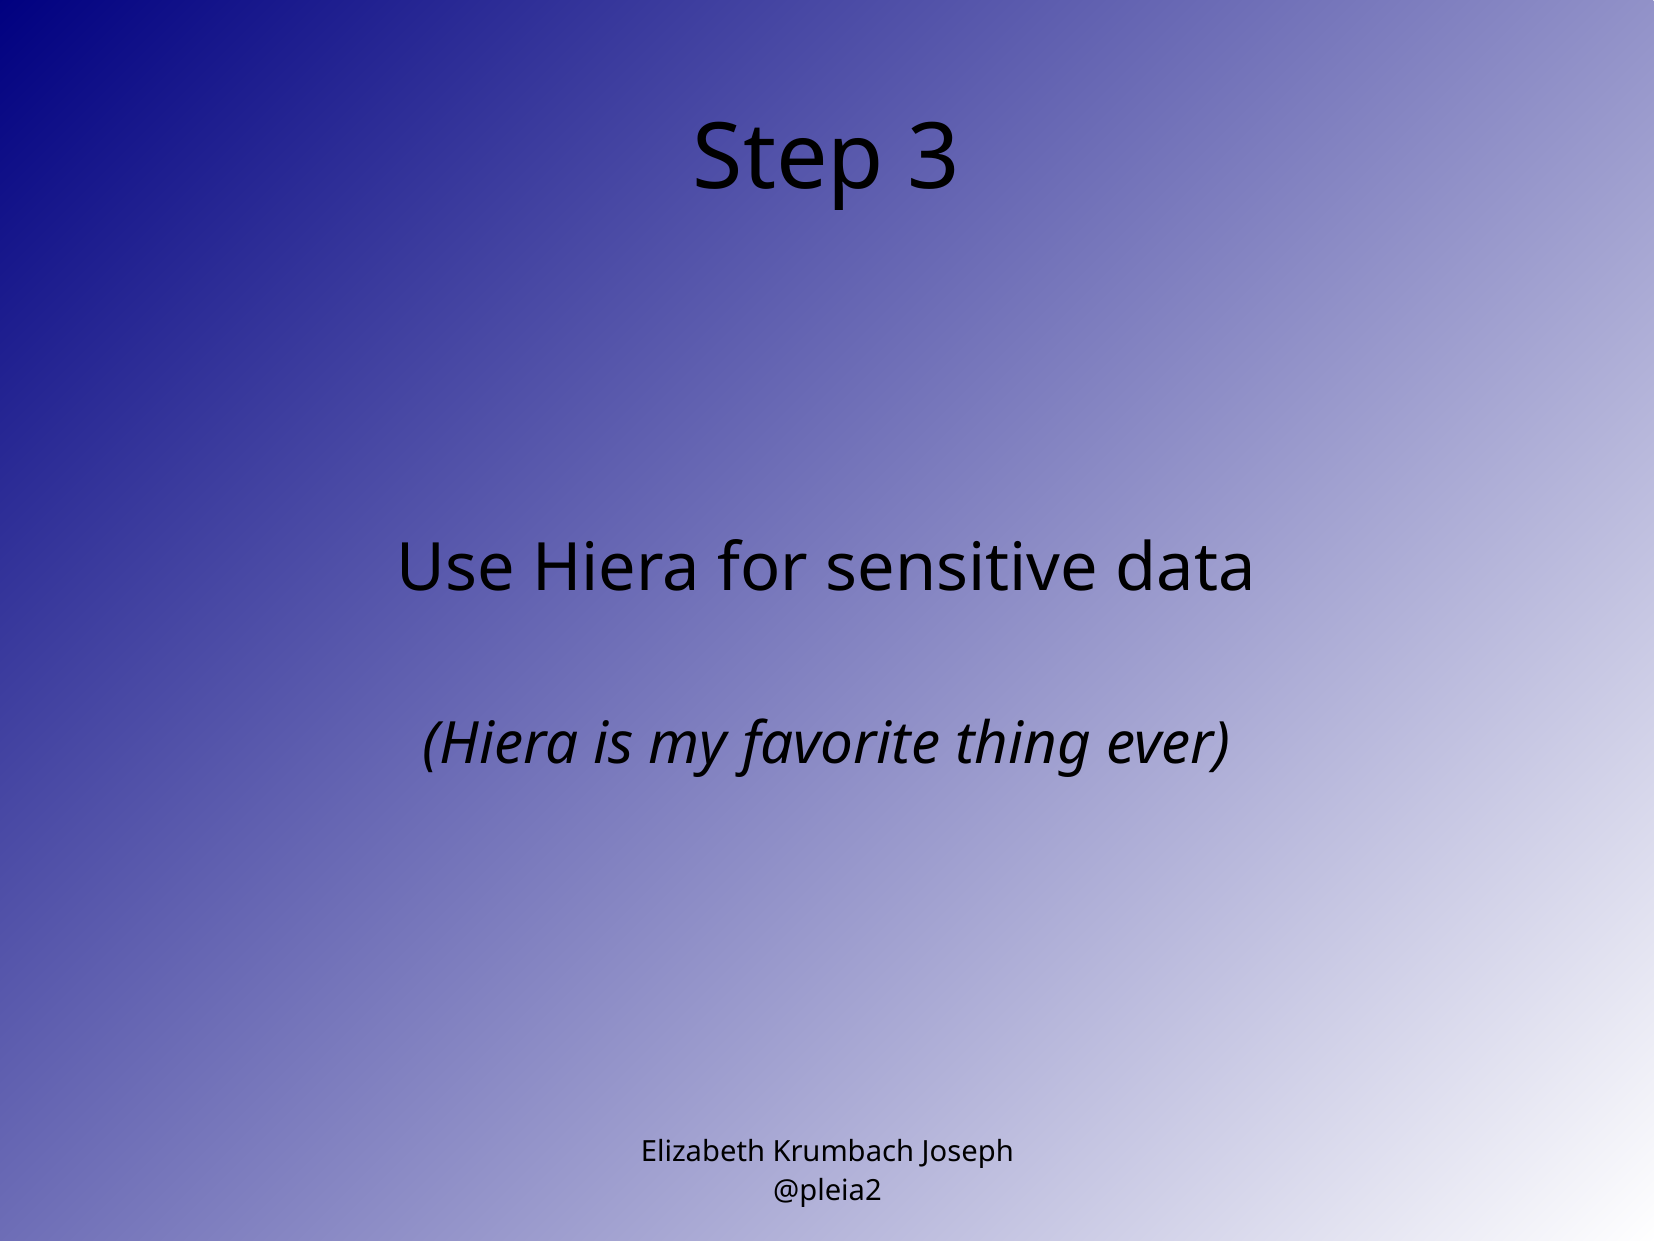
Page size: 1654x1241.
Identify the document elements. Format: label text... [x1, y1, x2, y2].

subtitle Use Hiera for sensitive data (Hiera is my favorite thing ever) [82, 290, 1571, 1010]
title Step 3 [82, 49, 1571, 257]
